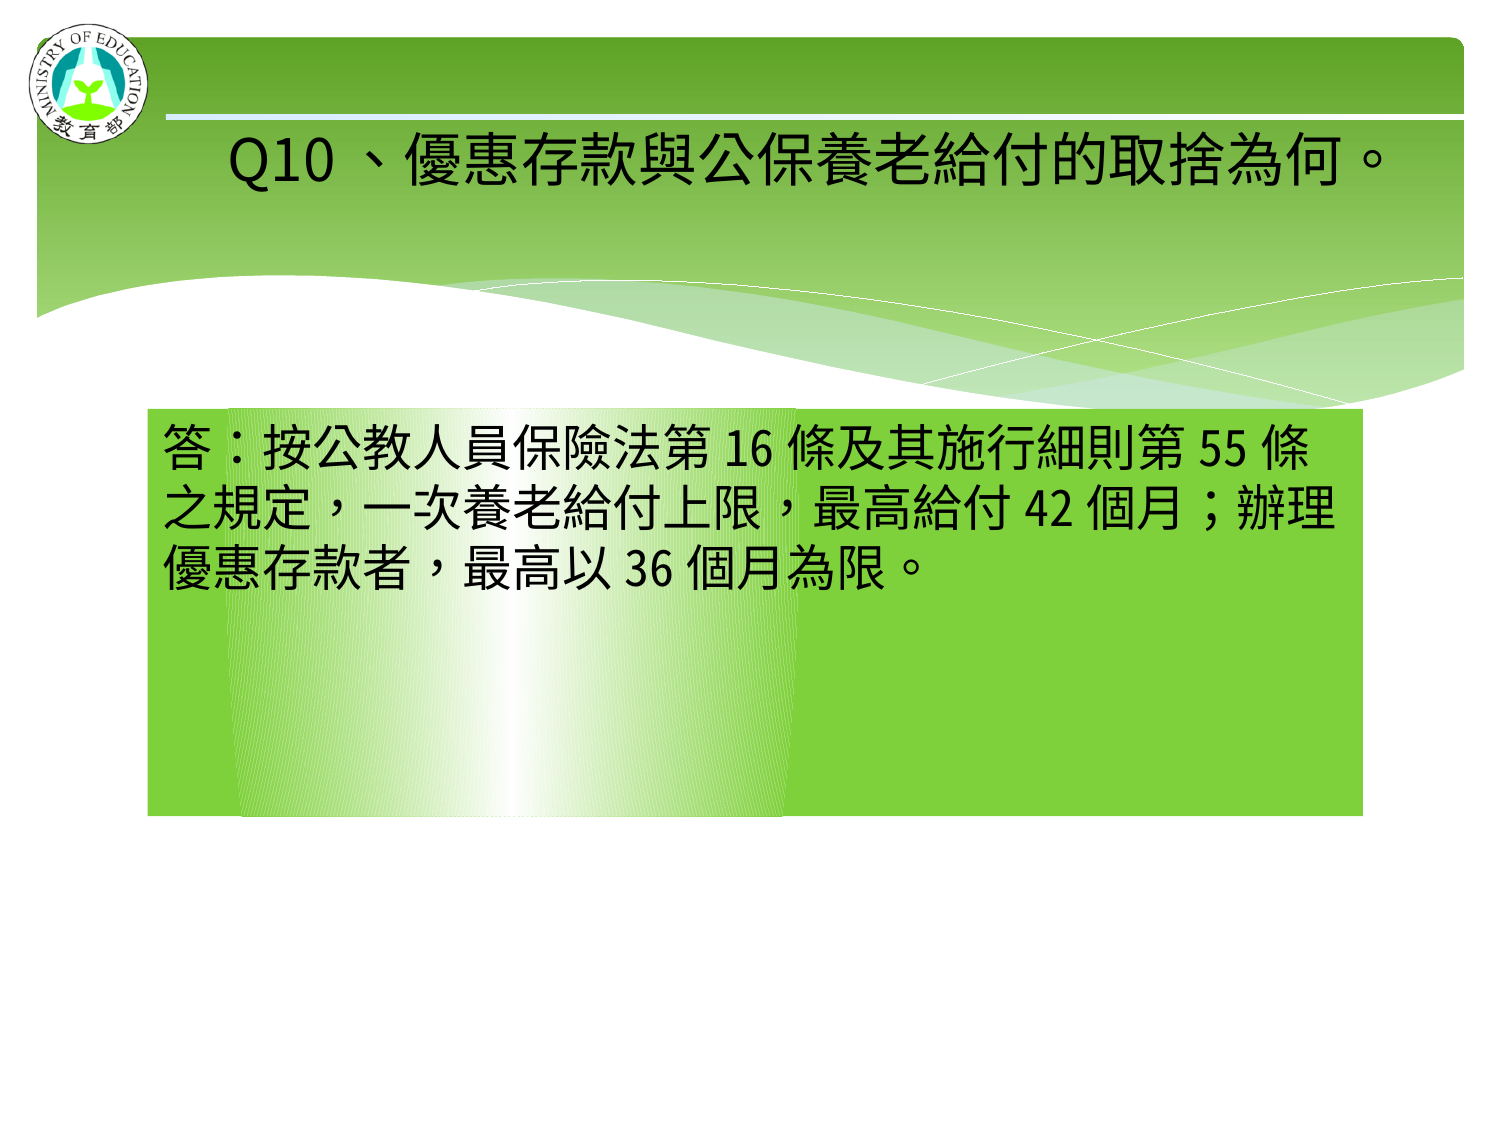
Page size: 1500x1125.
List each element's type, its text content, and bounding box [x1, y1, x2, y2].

title Q10、優惠存款與公保養老給付的取捨為何。 [206, 90, 1424, 296]
list 答：按公教人員保險法第16條及其施行細則第55條之規定，一次養老給付上限，最高給付42個月；辦理優惠存款者，最高以36個月為限。 [147, 408, 1363, 817]
picture [27, 22, 149, 145]
